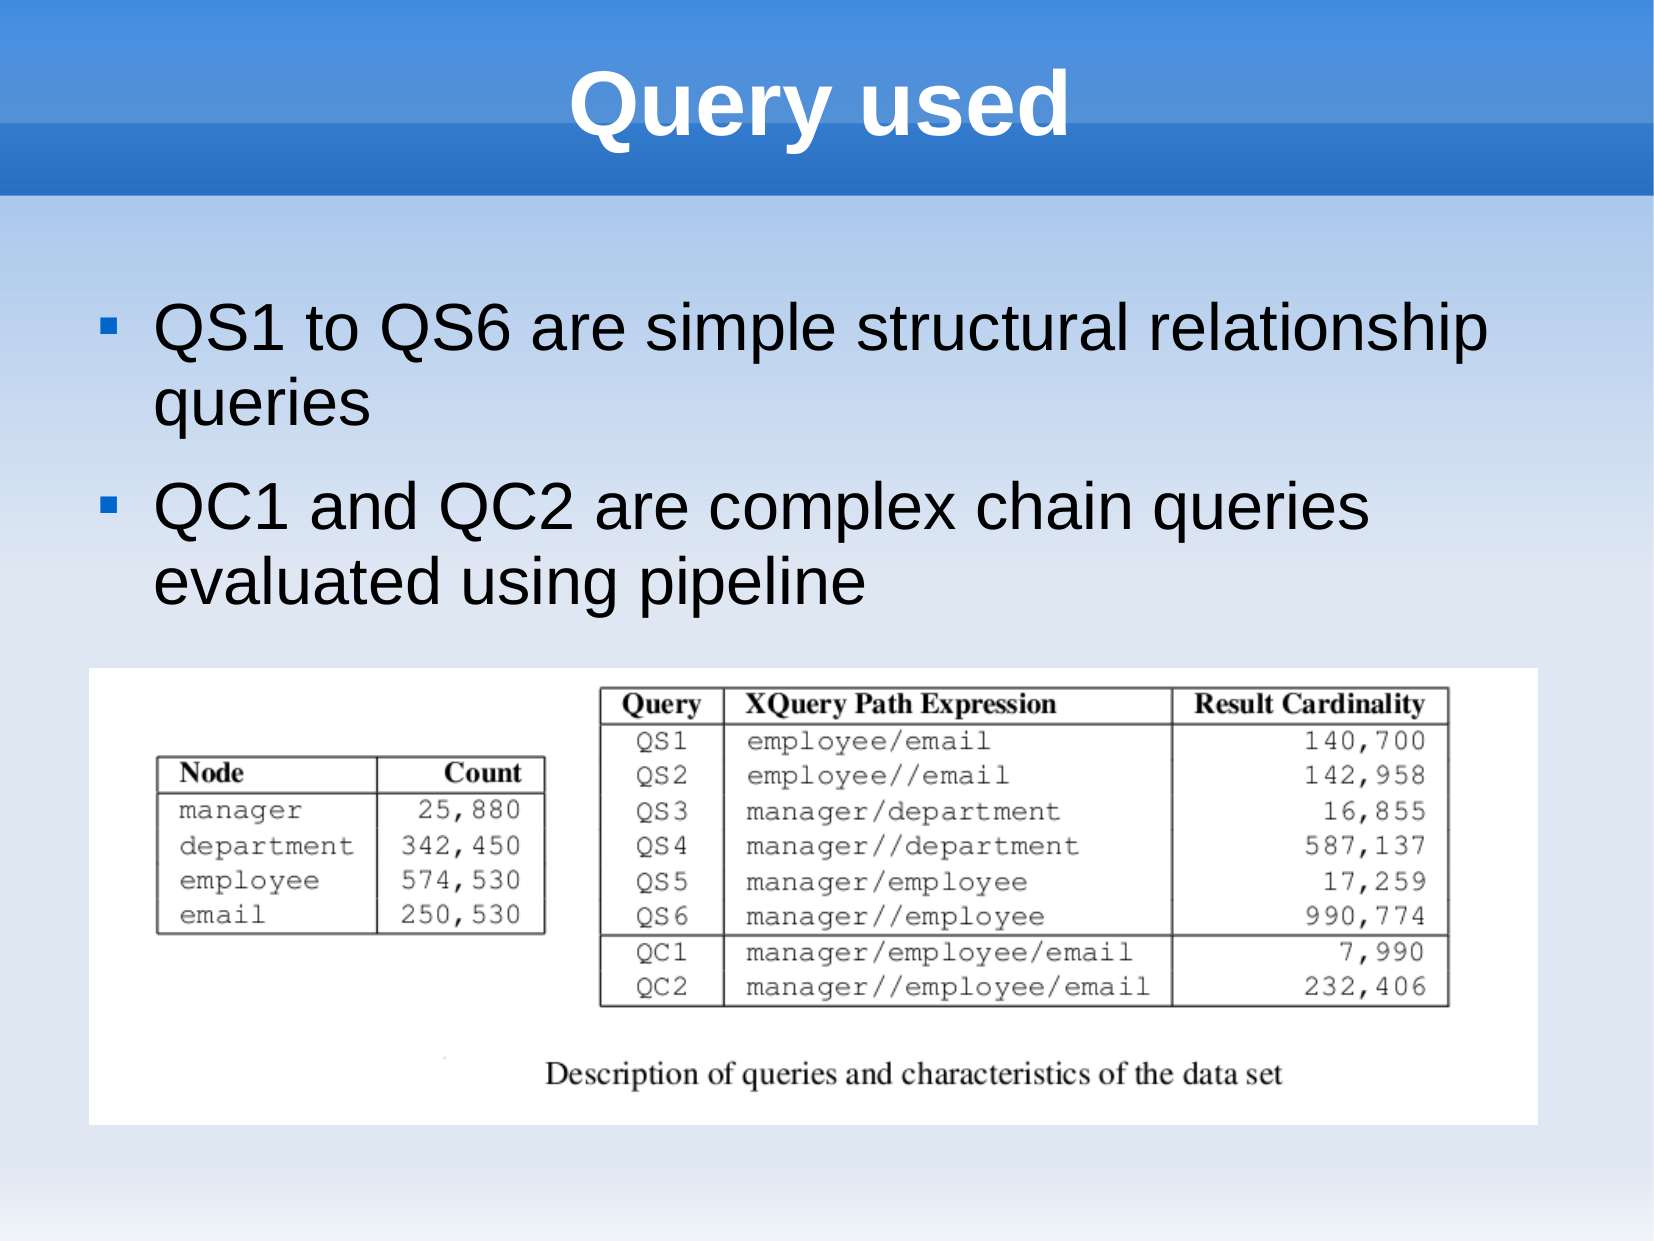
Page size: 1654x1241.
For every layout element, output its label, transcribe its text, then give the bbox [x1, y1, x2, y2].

title Query used [76, 7, 1565, 200]
picture [0, 0, 1654, 1241]
list QS1 to QS6 are simple structural relationship queries QC1 and QC2 are complex chain queries evaluated using pipeline [82, 290, 1571, 1094]
